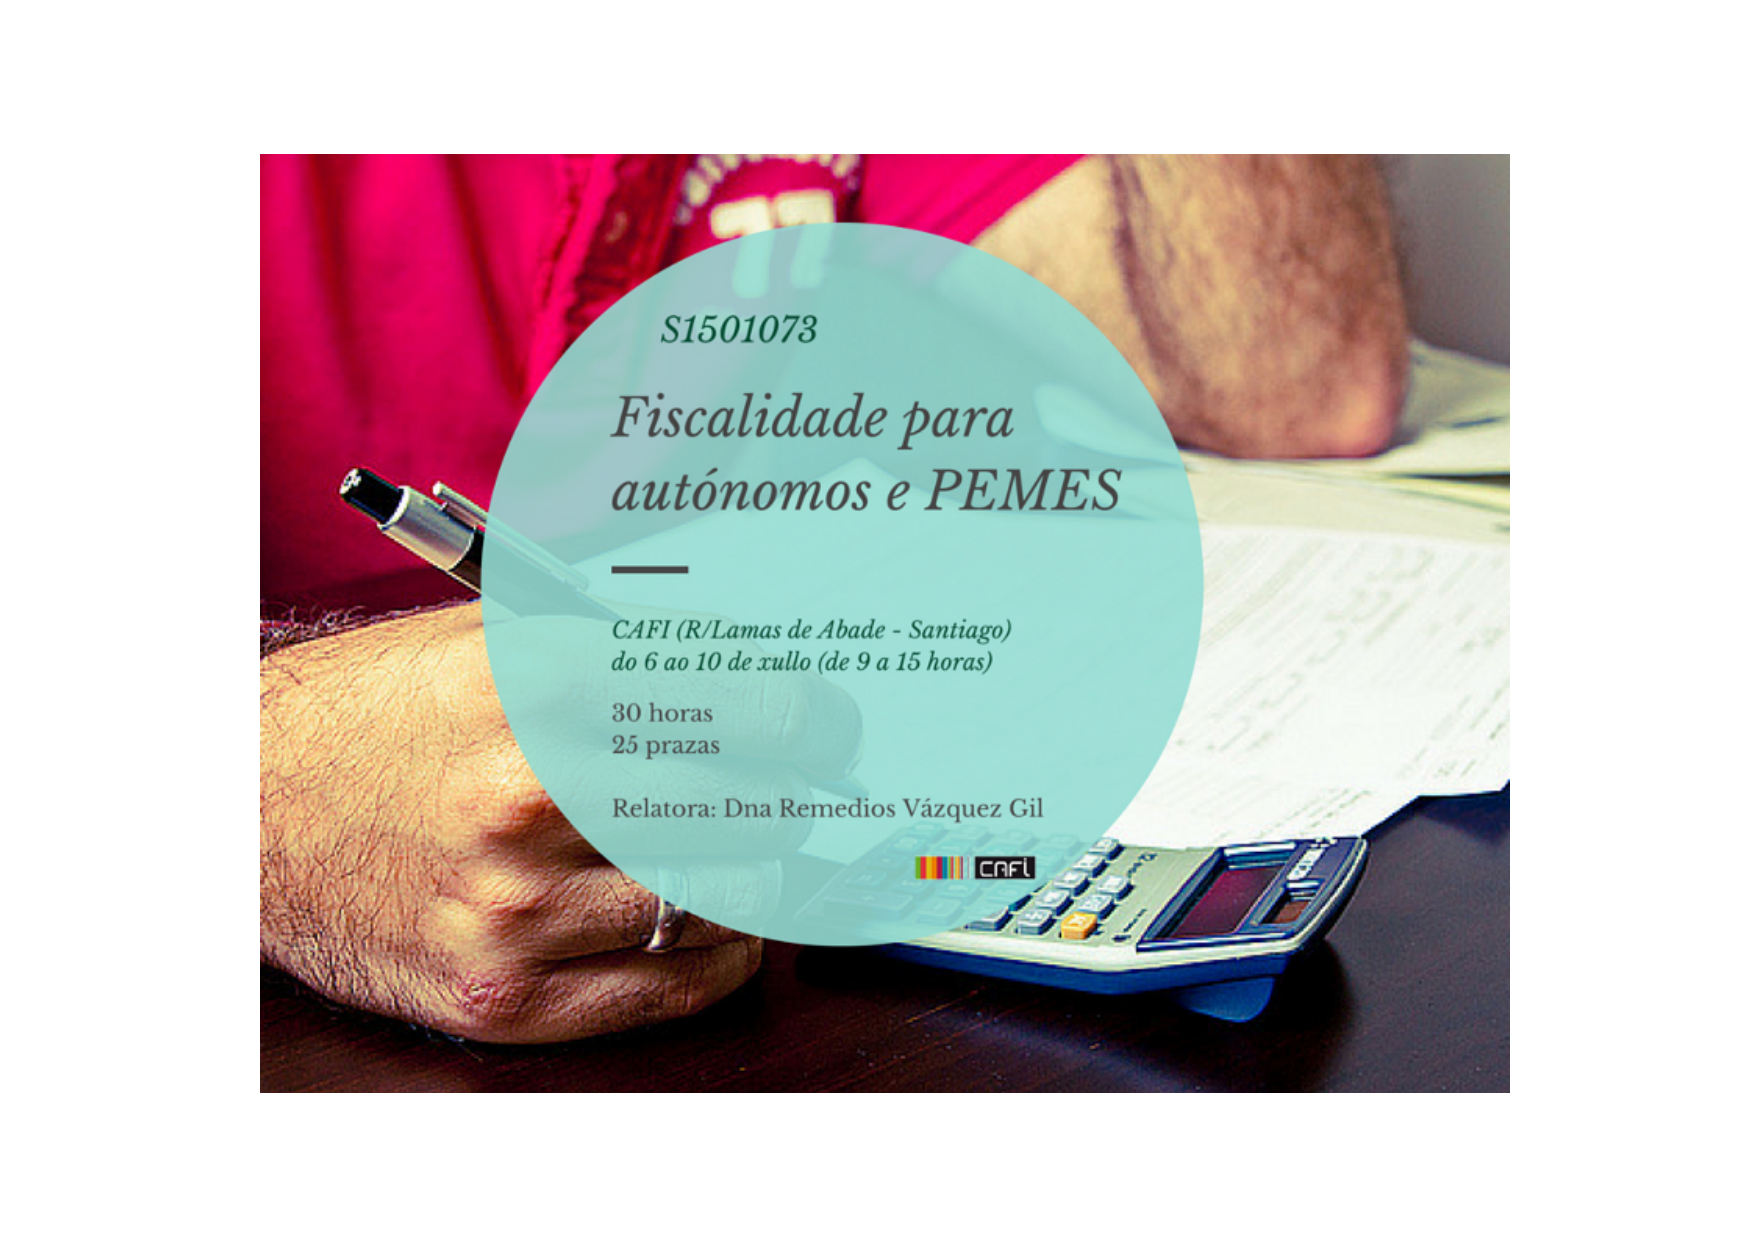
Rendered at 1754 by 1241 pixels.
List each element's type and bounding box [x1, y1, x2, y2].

picture [260, 154, 1510, 1093]
